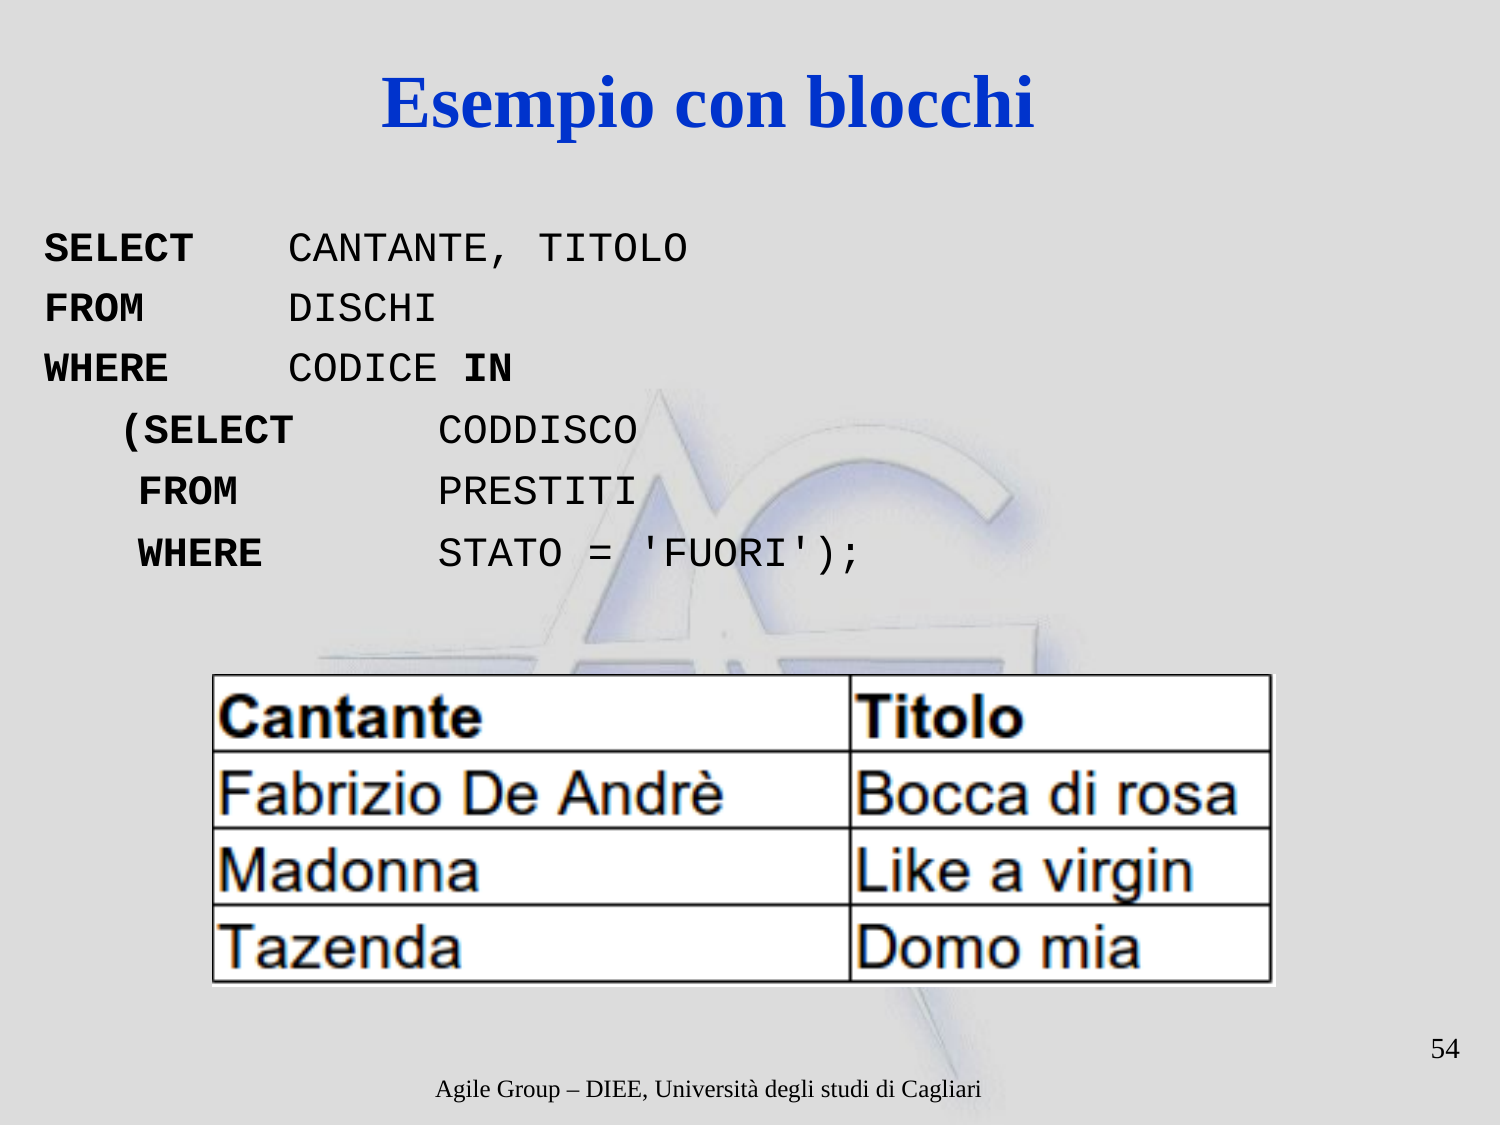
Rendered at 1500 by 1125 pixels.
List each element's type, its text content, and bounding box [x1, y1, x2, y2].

picture [0, 0, 1500, 1125]
list SELECT CANTANTE, TITOLO FROM DISCHI WHERE CODICE IN (SELECT CODDISCO FROM PRESTITI WHERE STATO = 'FUORI'); [29, 219, 1500, 587]
title Esempio con blocchi [29, 8, 1388, 197]
